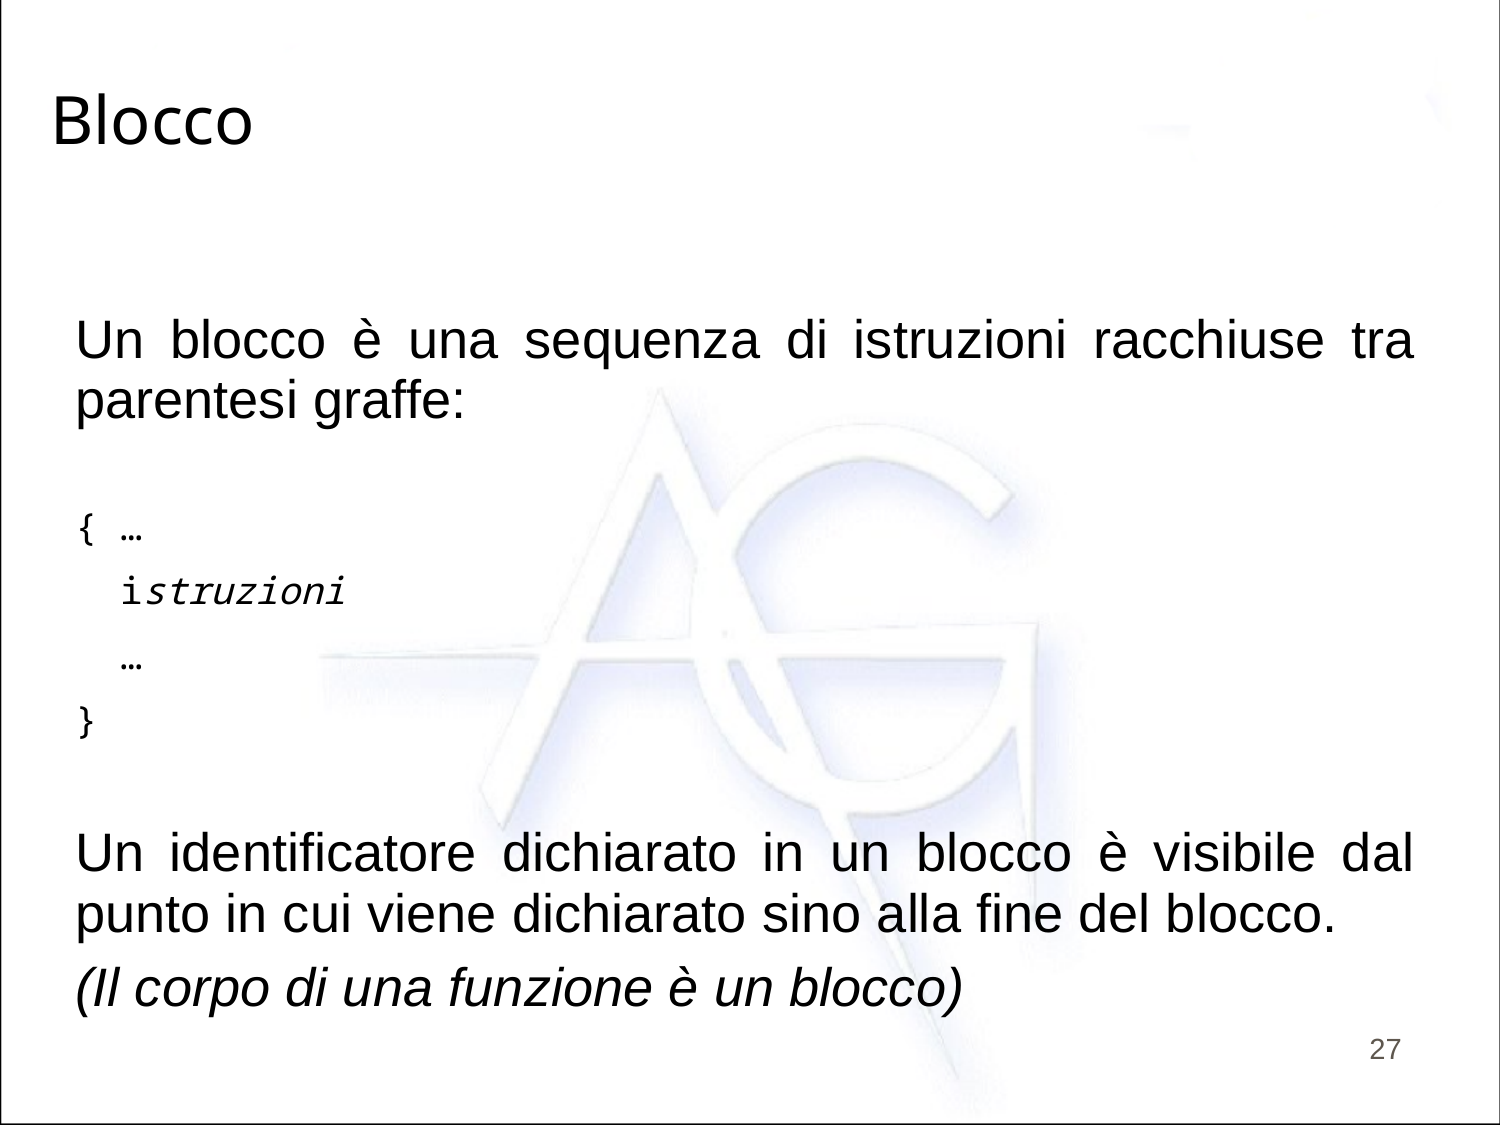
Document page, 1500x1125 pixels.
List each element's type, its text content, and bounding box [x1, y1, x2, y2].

list Un blocco è una sequenza di istruzioni racchiuse tra parentesi graffe: { … istruzioni … } Un identificatore dichiarato in un blocco è visibile dal punto in cui viene dichiarato sino alla fine del blocco. (Il corpo di una funzione è un blocco) [74, 309, 1417, 1038]
title Blocco [49, 7, 1438, 231]
picture [0, 0, 1500, 1125]
